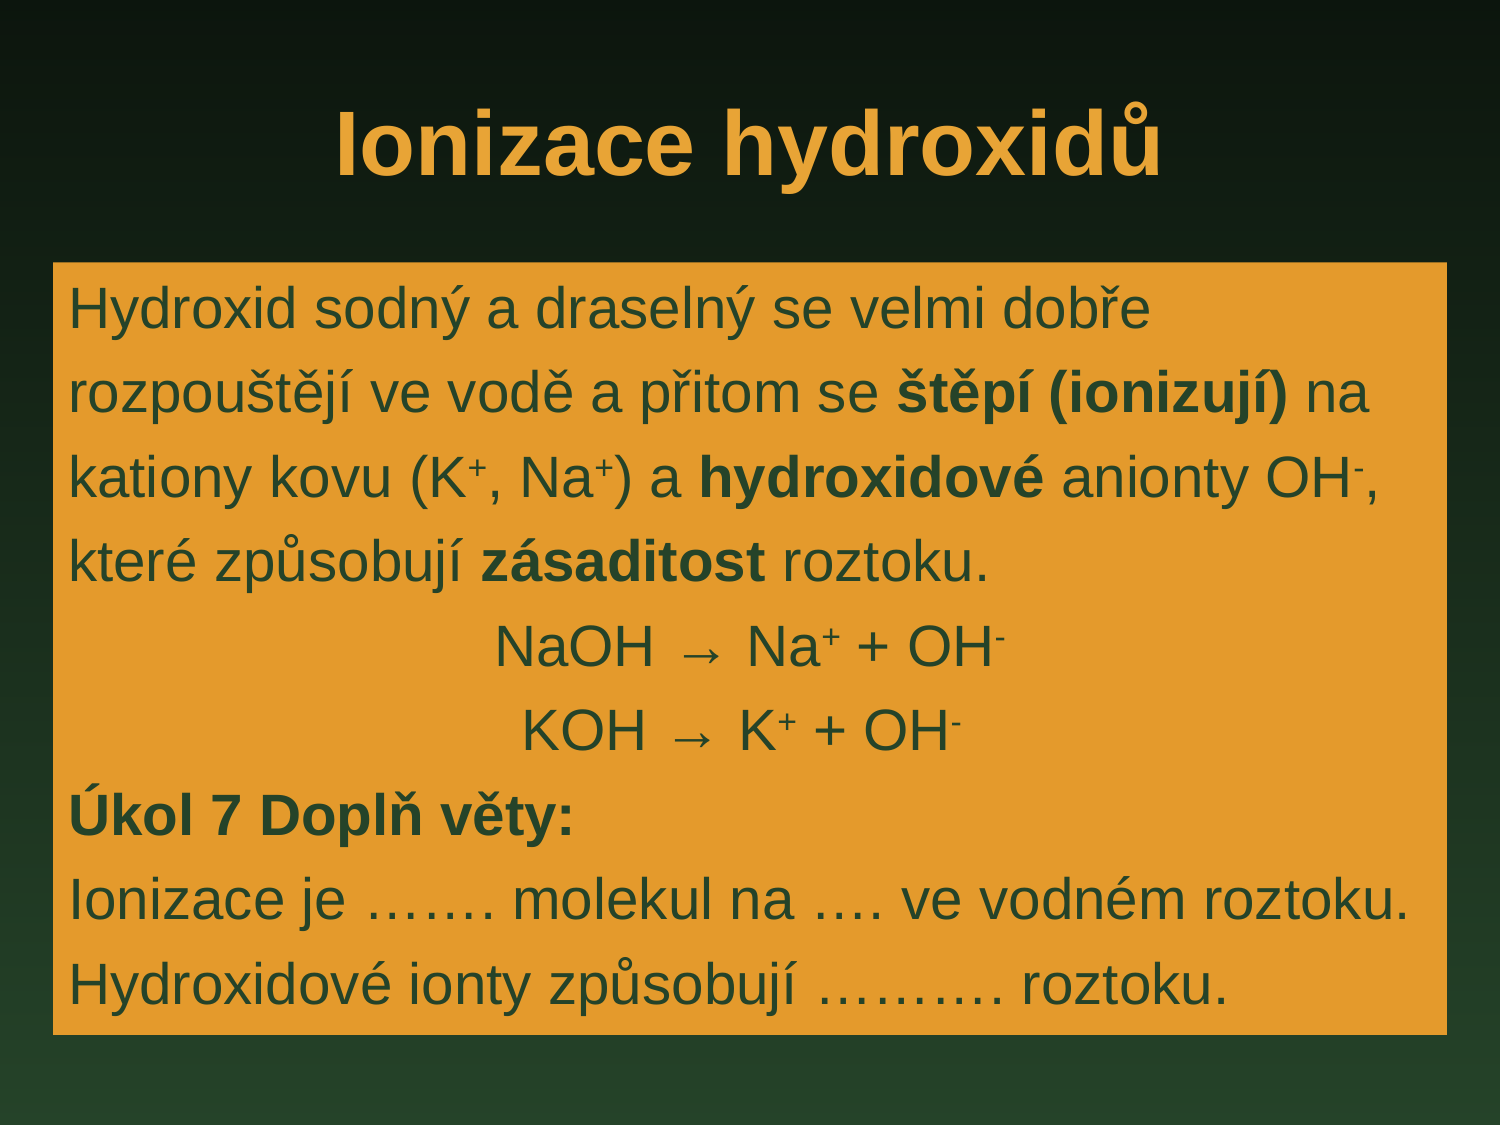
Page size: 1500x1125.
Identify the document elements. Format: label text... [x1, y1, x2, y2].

list Hydroxid sodný a draselný se velmi dobře rozpouštějí ve vodě a přitom se štěpí (ionizují) na kationy kovu (K+, Na+) a hydroxidové anionty OH-, které způsobují zásaditost roztoku. NaOH → Na+ + OH- KOH → K+ + OH- Úkol 7 Doplň věty: Ionizace je ……. molekul na …. ve vodném roztoku. Hydroxidové ionty způsobují ………. roztoku. [53, 262, 1447, 1035]
title Ionizace hydroxidů [75, 45, 1426, 233]
